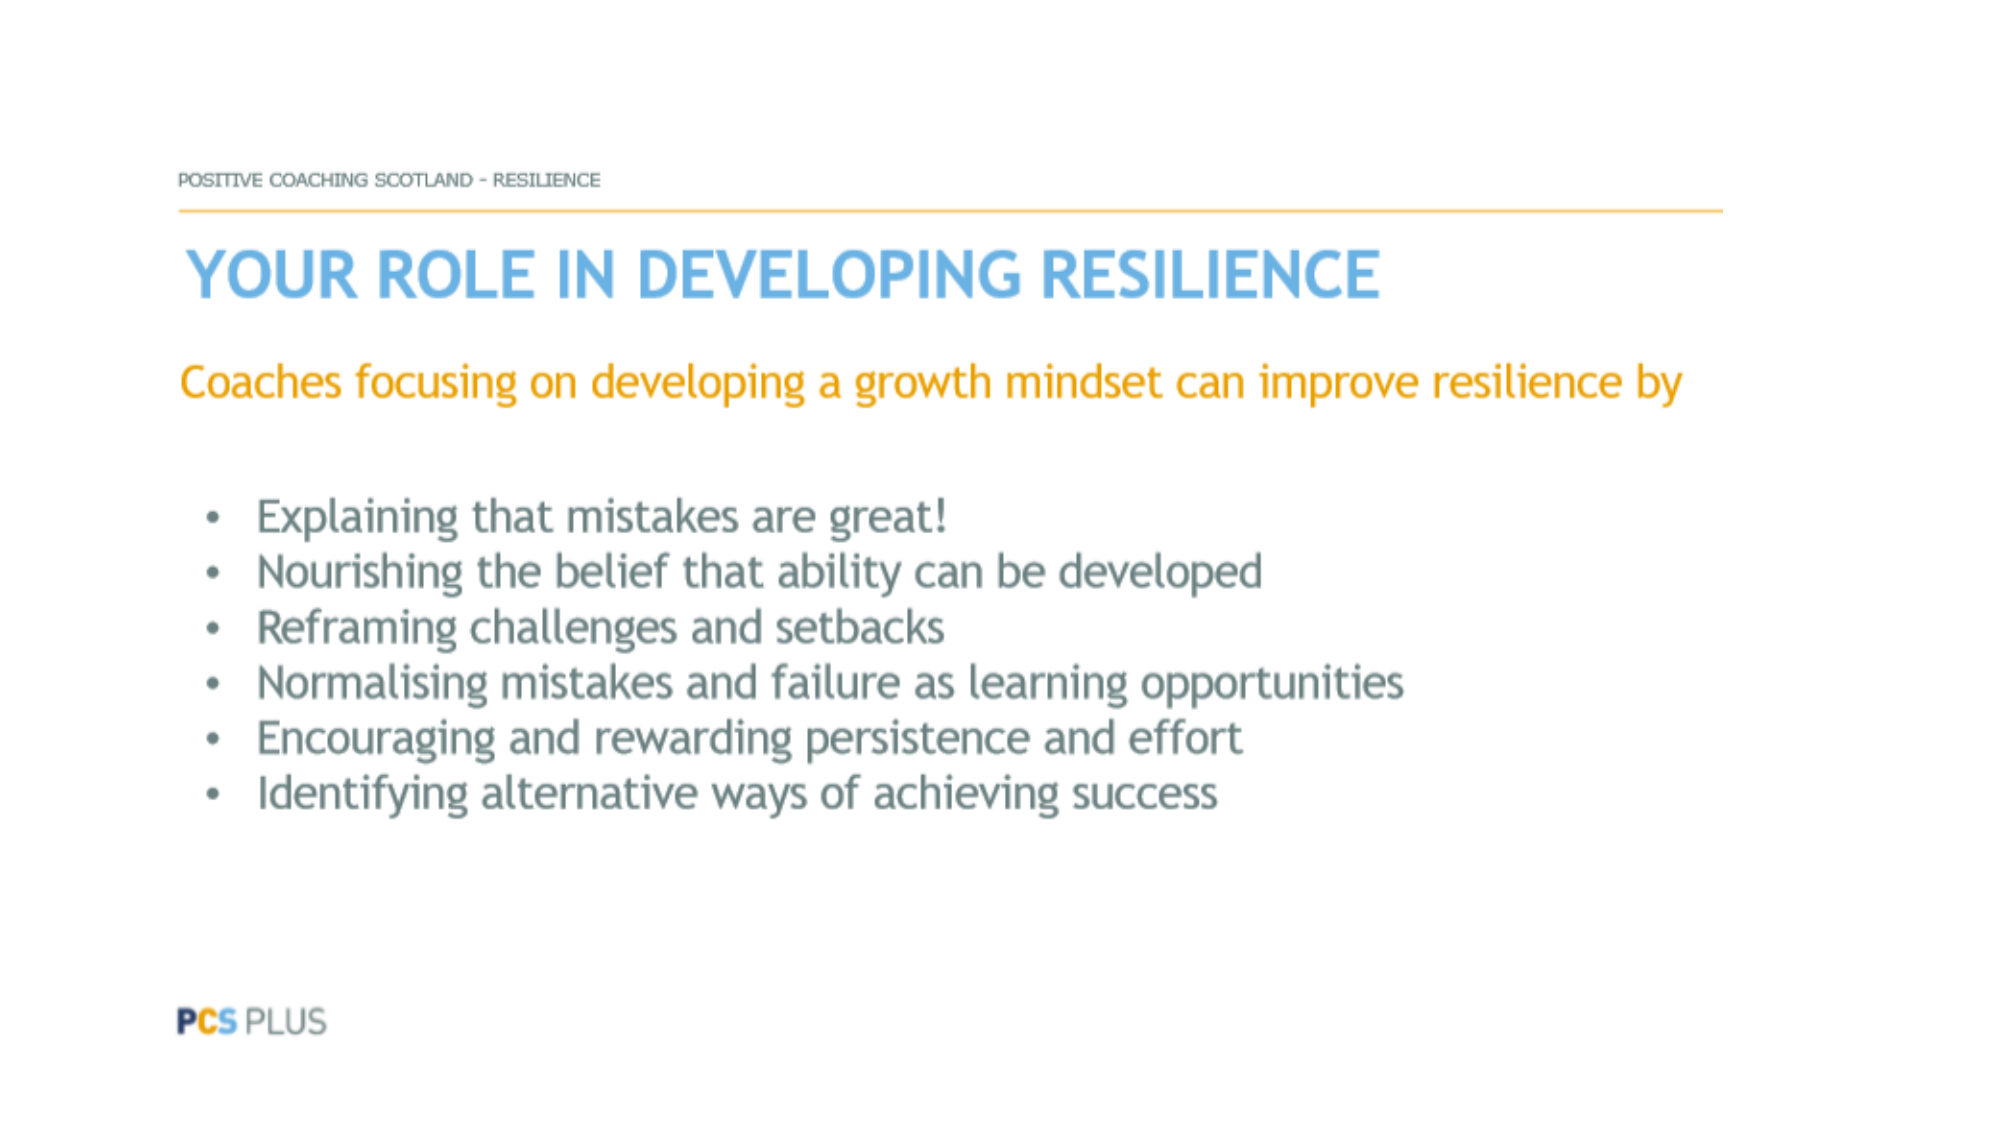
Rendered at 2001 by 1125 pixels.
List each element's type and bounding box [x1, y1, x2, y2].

picture [138, 93, 1723, 1074]
